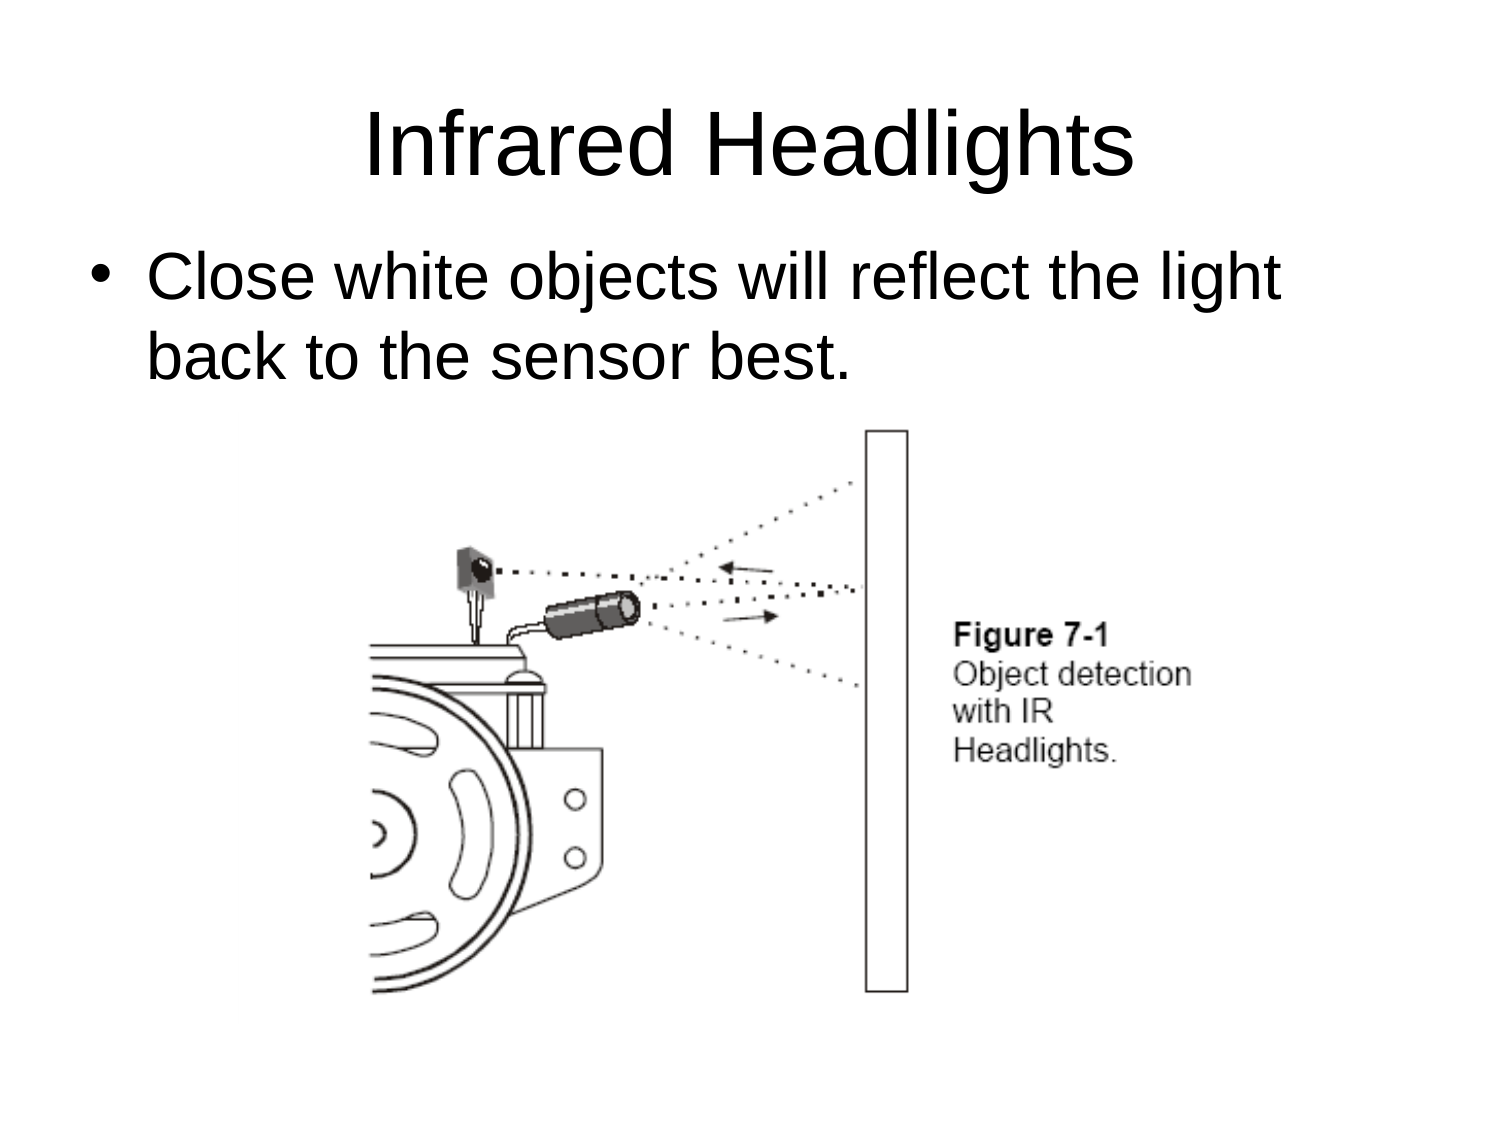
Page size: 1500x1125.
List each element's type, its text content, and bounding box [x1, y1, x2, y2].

list Close white objects will reflect the light back to the sensor best. [75, 224, 1426, 968]
picture [237, 412, 1251, 1024]
title Infrared Headlights [75, 45, 1426, 224]
